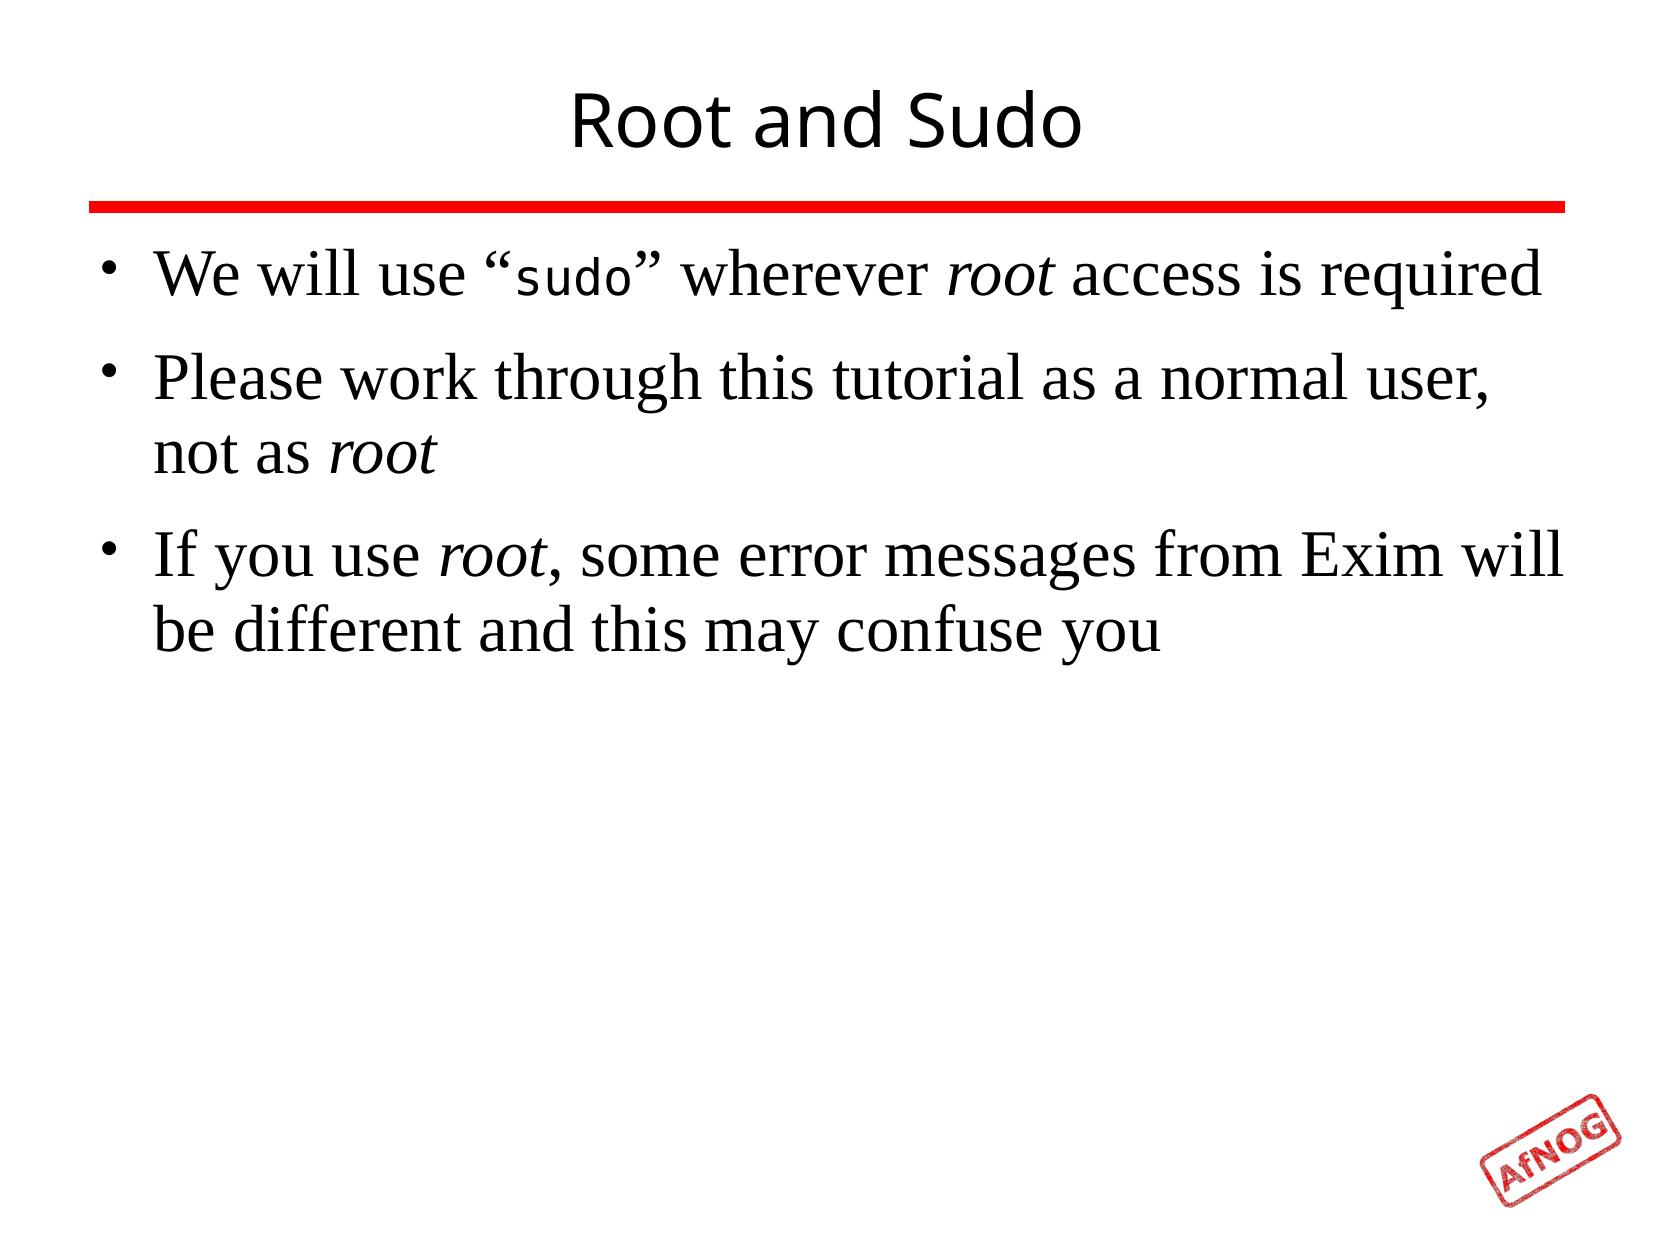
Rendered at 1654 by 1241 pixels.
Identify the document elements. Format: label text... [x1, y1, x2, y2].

title Root and Sudo [88, 29, 1565, 207]
list We will use “sudo” wherever root access is required Please work through this tutorial as a normal user, not as root If you use root, some error messages from Exim will be different and this may confuse you [82, 236, 1571, 1123]
picture [1476, 1090, 1625, 1211]
